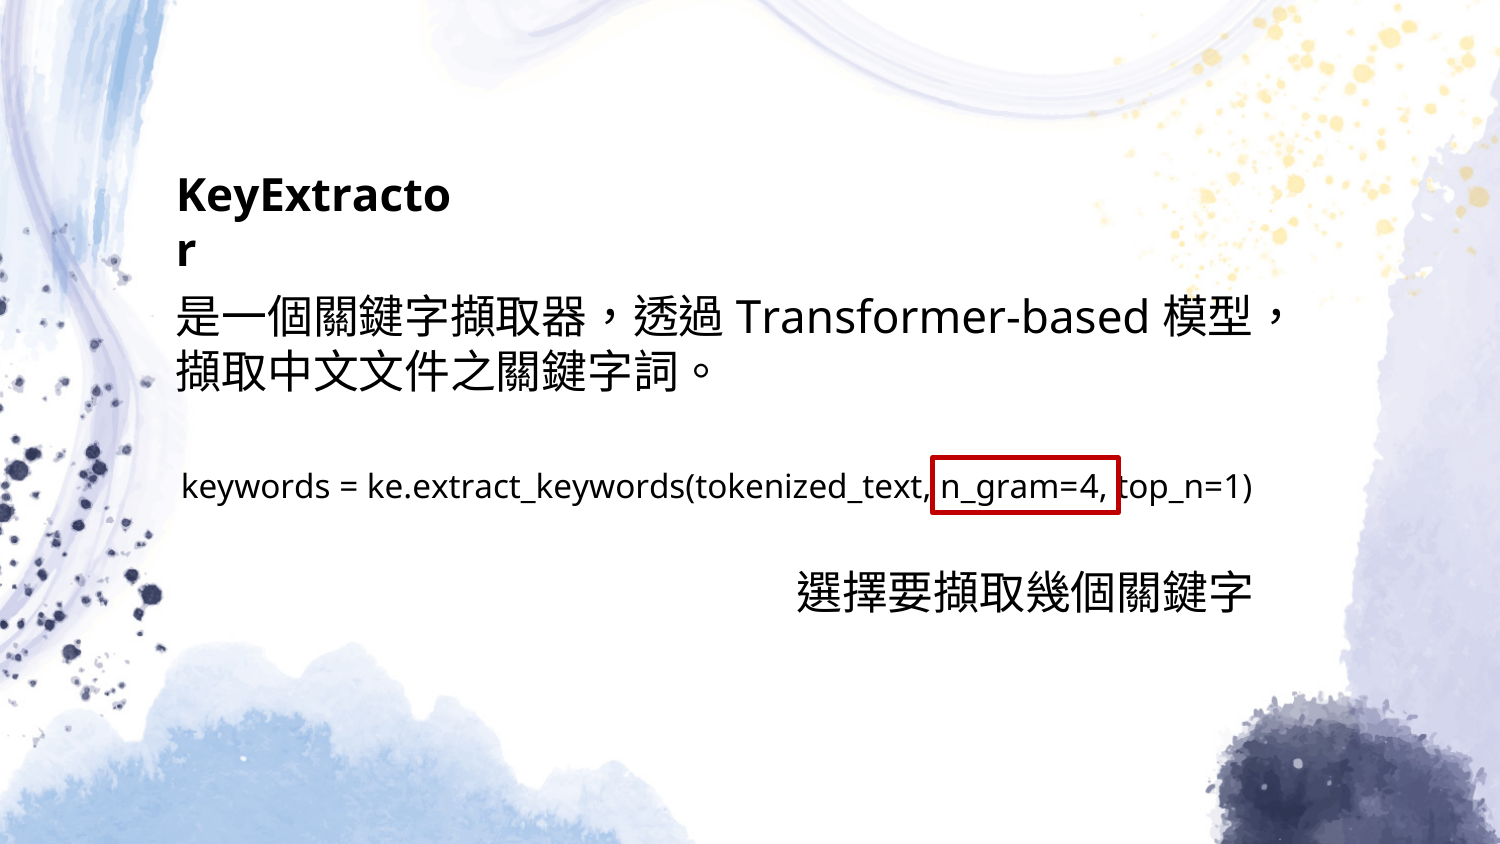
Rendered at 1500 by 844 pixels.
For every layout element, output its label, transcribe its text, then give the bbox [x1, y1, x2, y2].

text_box keywords = ke.extract_keywords(tokenized_text, n_gram=4, top_n=1) [935, 465, 1116, 505]
text_box 選擇要擷取幾個關鍵字 [757, 556, 1294, 627]
text_box 是一個關鍵字擷取器，透過Transformer-based模型，擷取中文文件之關鍵字詞。 [160, 280, 1340, 407]
text_box KeyExtractor [160, 157, 486, 229]
text_box keywords = ke.extract_keywords(tokenized_text, n_gram=4, top_n=1) [1121, 465, 1261, 505]
text_box keywords = ke.extract_keywords(tokenized_text, n_gram=4, top_n=1) [181, 465, 930, 505]
